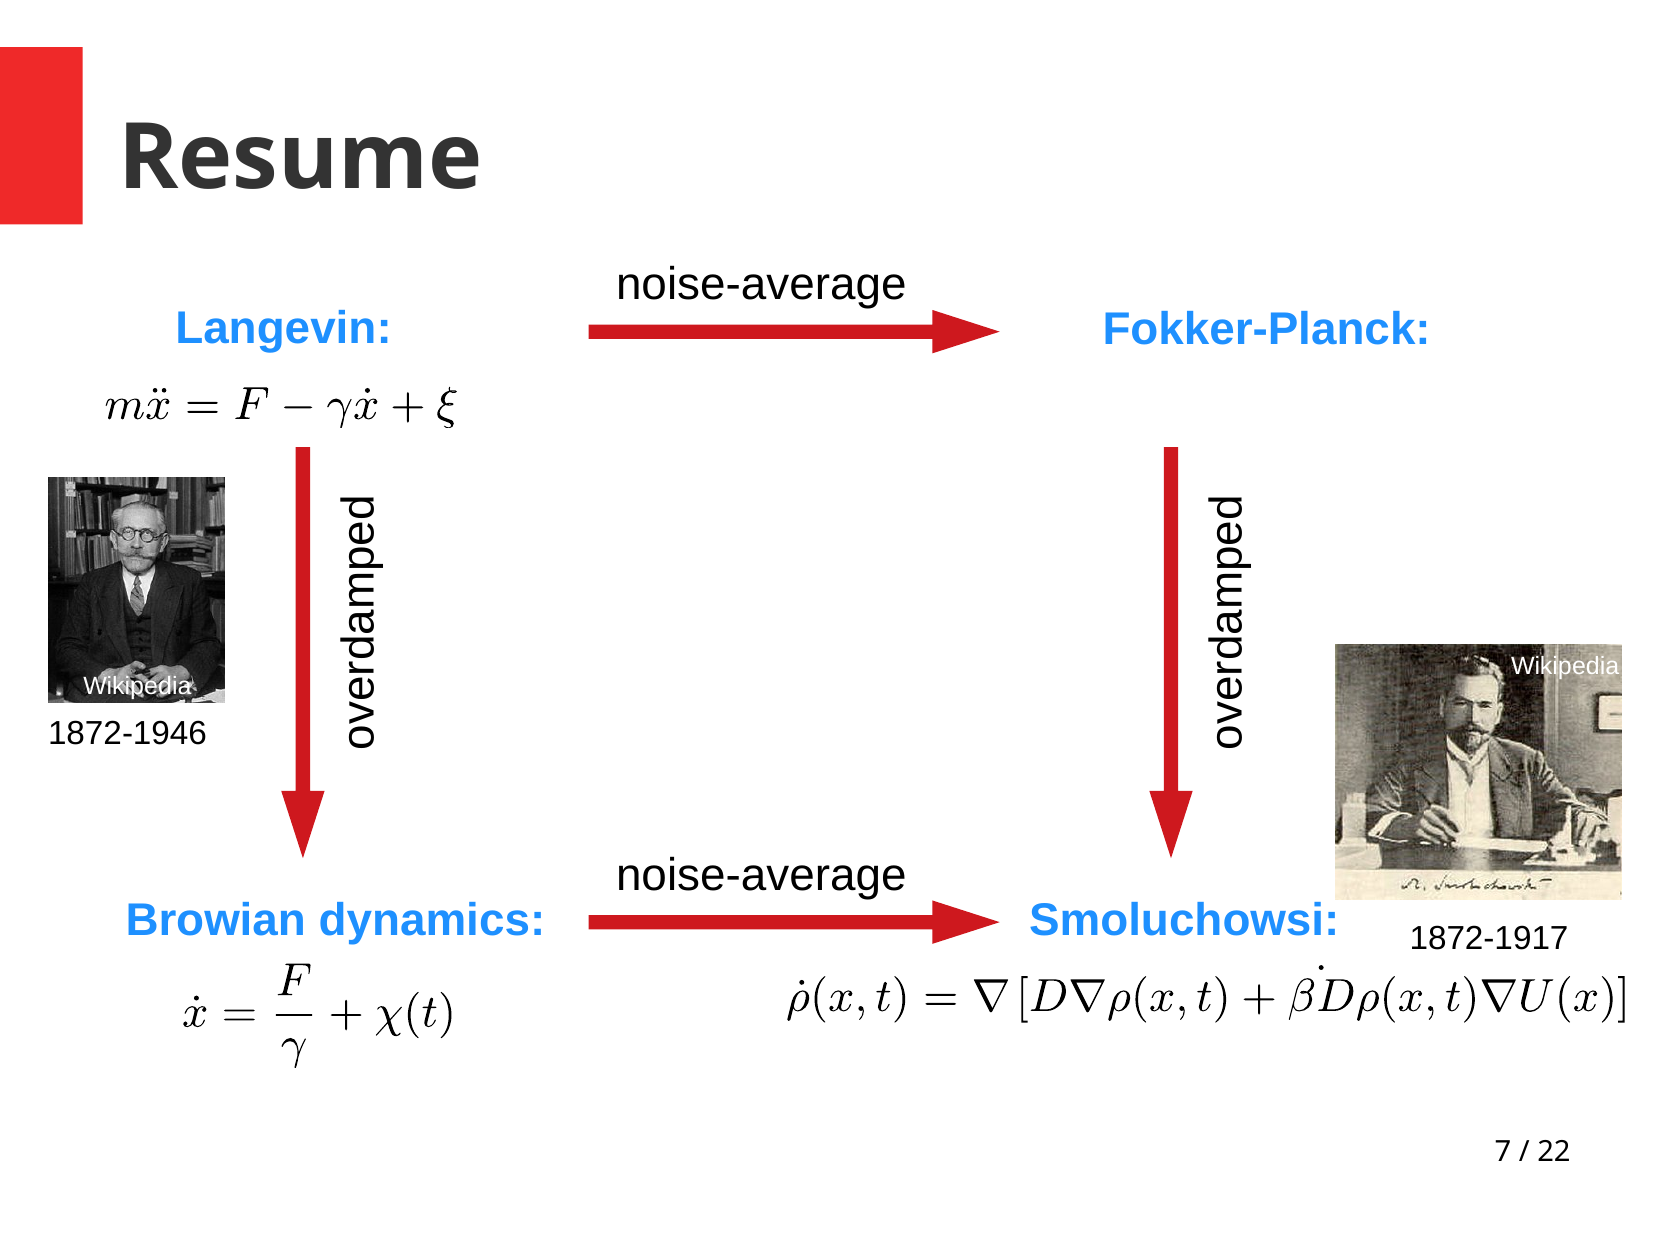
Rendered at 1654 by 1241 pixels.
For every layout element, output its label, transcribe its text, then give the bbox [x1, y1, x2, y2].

text_box [588, 309, 1000, 354]
text_box noise-average [601, 841, 922, 908]
text_box Browian dynamics: [110, 886, 561, 954]
text_box noise-average [601, 250, 922, 317]
text_box Fokker-Planck: [1087, 295, 1446, 362]
text_box overdamped [1192, 480, 1259, 765]
text_box [281, 447, 325, 859]
picture [785, 965, 1631, 1023]
picture [1335, 644, 1622, 900]
text_box Wikipedia [1496, 644, 1635, 688]
picture [104, 386, 459, 428]
text_box overdamped [324, 480, 391, 765]
picture [181, 963, 457, 1068]
text_box Wikipedia [68, 664, 207, 708]
text_box Smoluchowsi: [1014, 887, 1355, 954]
text_box 1872-1946 [33, 707, 223, 760]
picture [48, 477, 225, 703]
text_box 1872-1917 [1394, 912, 1584, 965]
text_box [588, 900, 1000, 944]
title Resume [118, 49, 1571, 257]
text_box [1149, 447, 1193, 859]
text_box Langevin: [160, 295, 407, 362]
